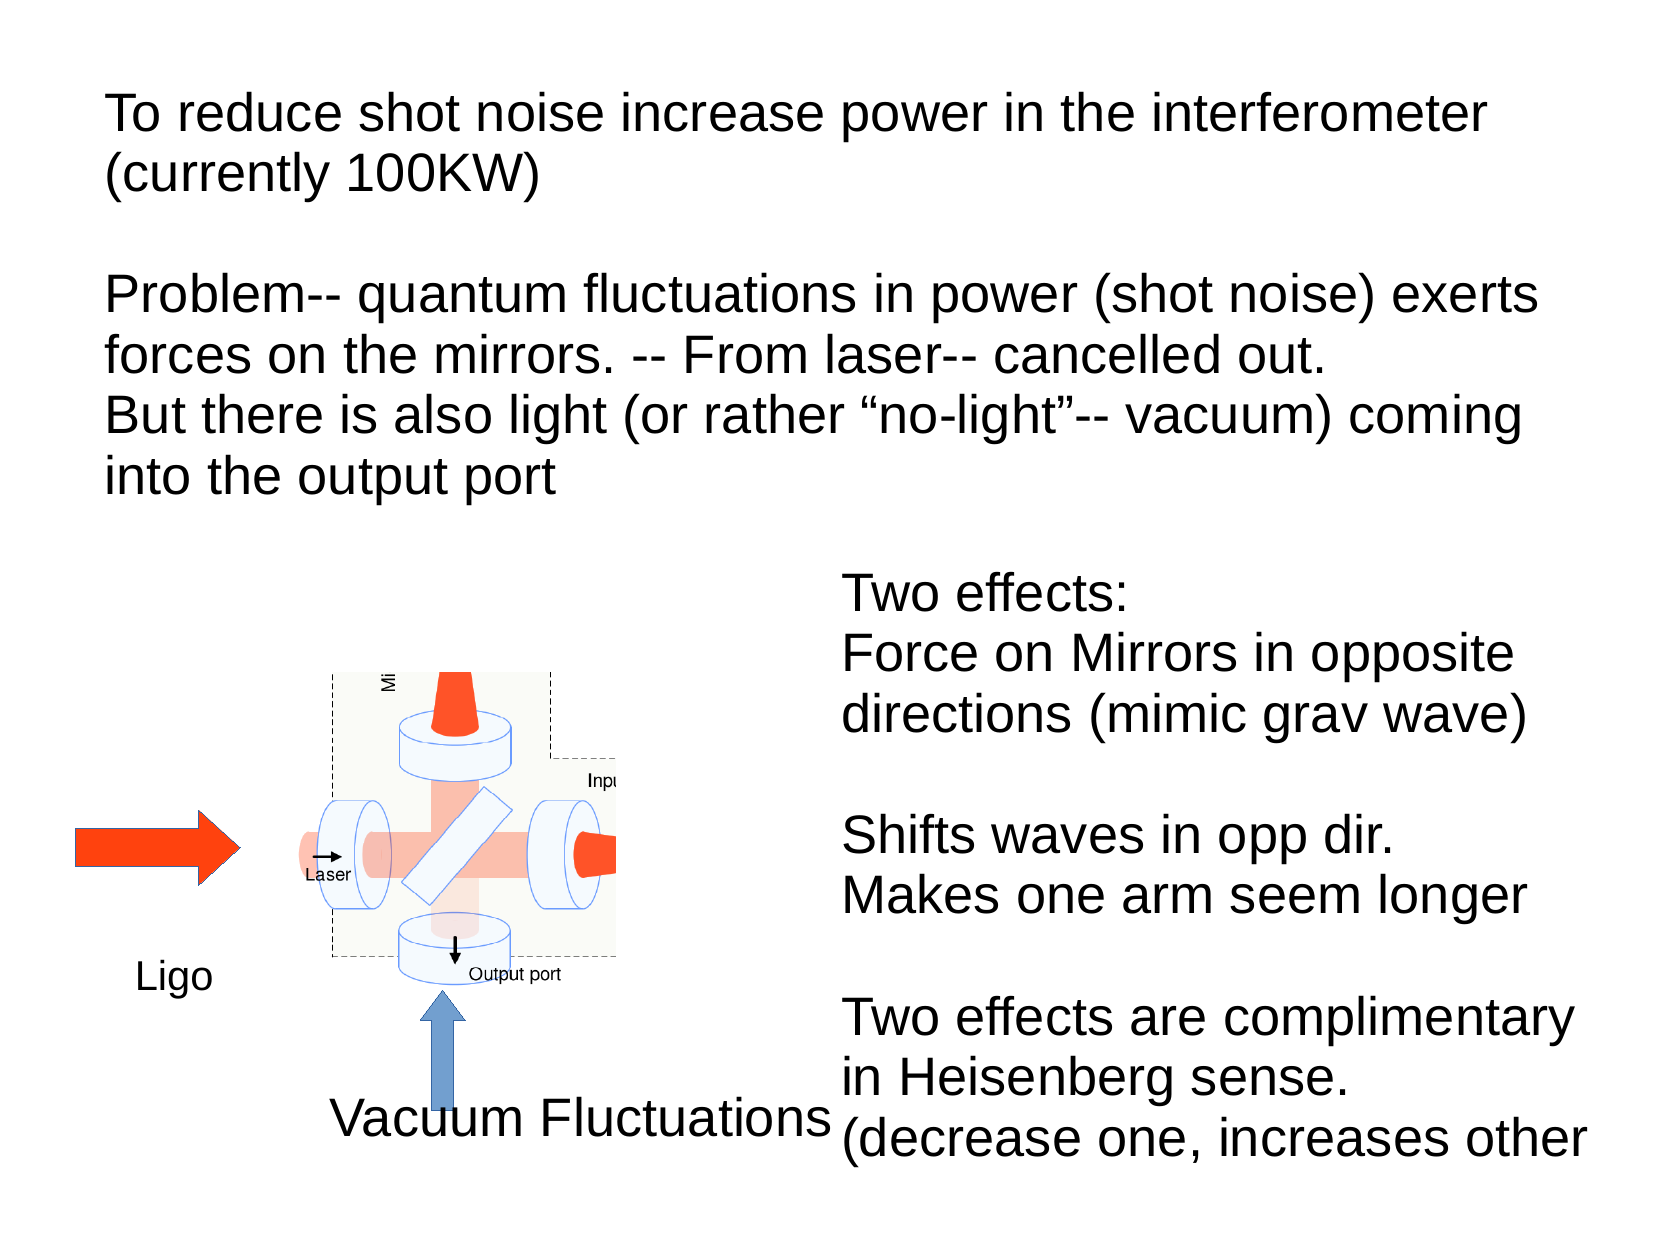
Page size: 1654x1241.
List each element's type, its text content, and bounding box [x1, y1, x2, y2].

text_box To reduce shot noise increase power in the interferometer (currently 100KW) Problem-- quantum fluctuations in power (shot noise) exerts forces on the mirrors. -- From laser-- cancelled out. But there is also light (or rather “no-light”-- vacuum) coming into the output port [90, 75, 1572, 514]
text_box [75, 810, 241, 886]
text_box Vacuum Fluctuations [315, 1080, 826, 1156]
text_box Two effects: Force on Mirrors in opposite directions (mimic grav wave) Shifts waves in opp dir. Makes one arm seem longer Two effects are complimentary in Heisenberg sense. (decrease one, increases other [826, 555, 1606, 1176]
text_box [420, 990, 466, 1080]
picture [273, 672, 616, 991]
text_box Ligo [120, 945, 229, 1007]
